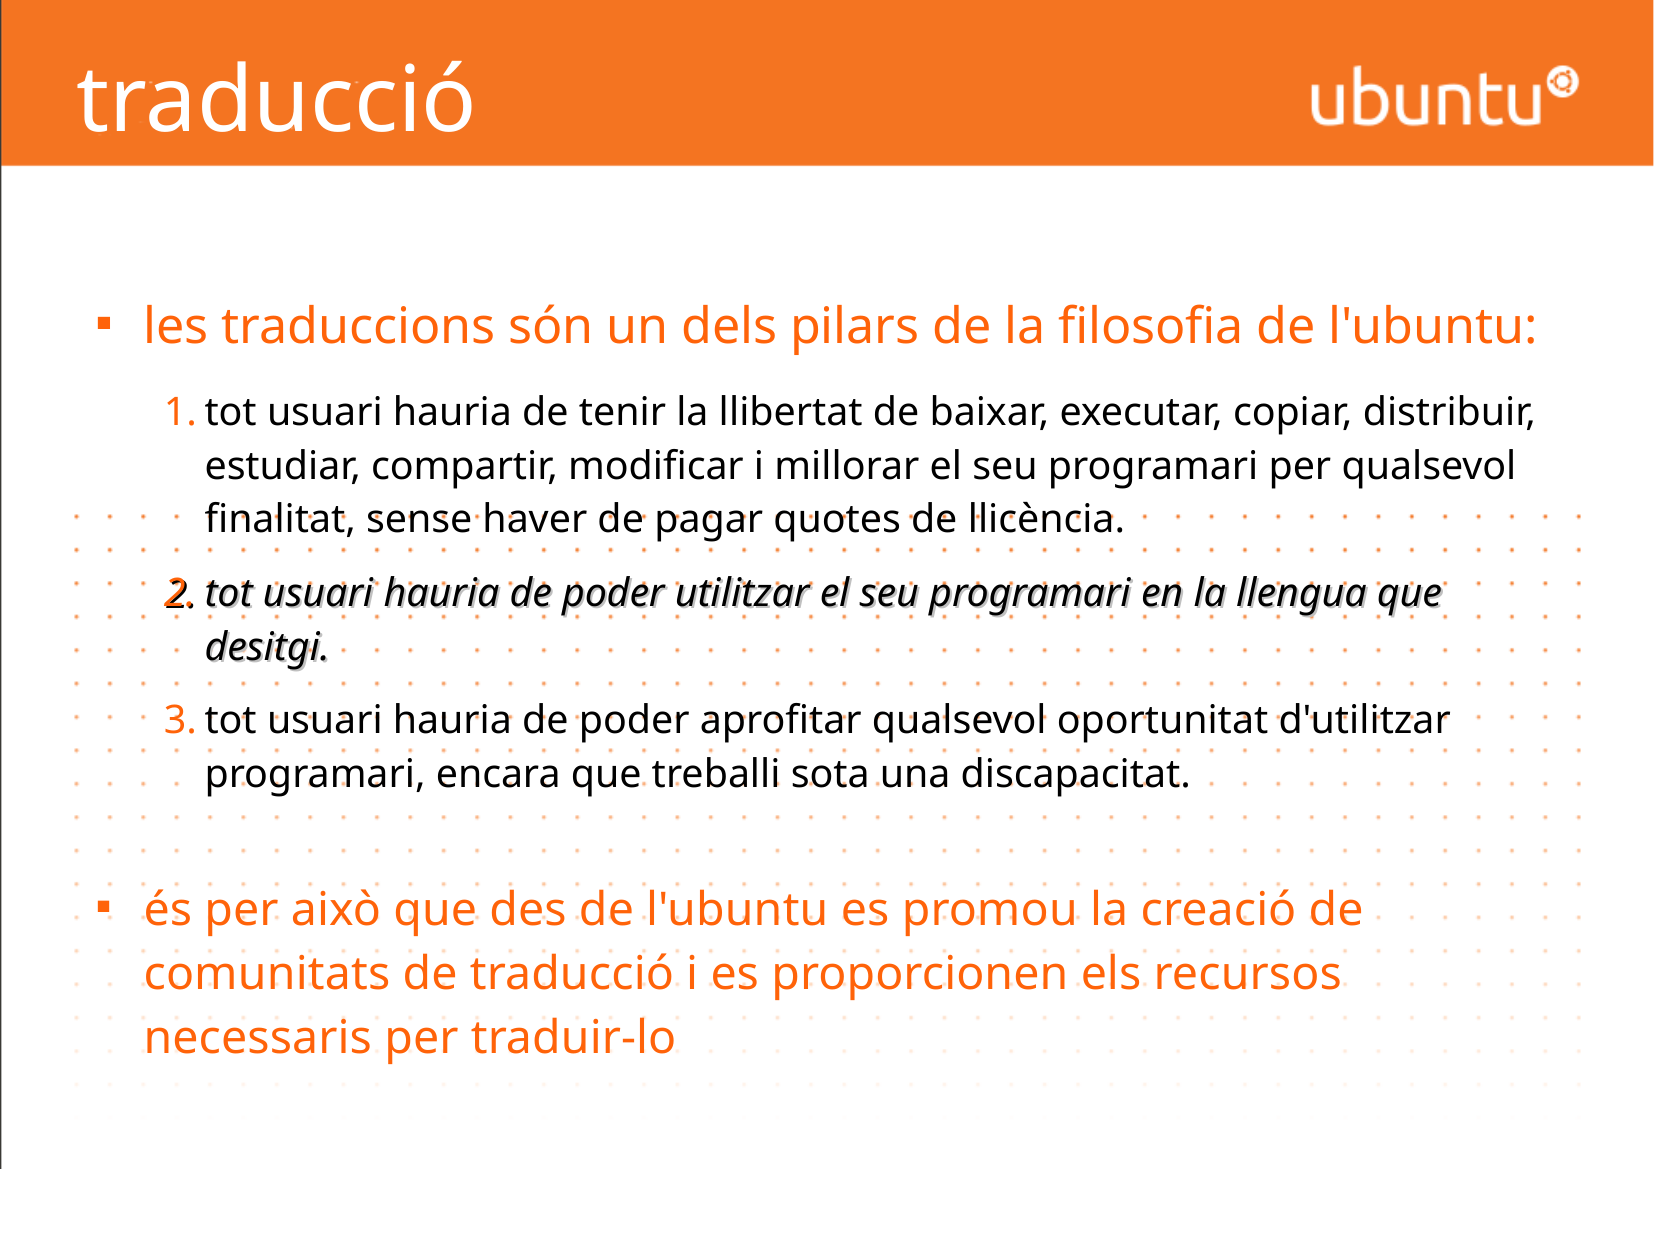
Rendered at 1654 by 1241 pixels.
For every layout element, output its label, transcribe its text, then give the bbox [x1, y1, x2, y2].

picture [0, 0, 1654, 1169]
title traducció [76, 0, 1565, 207]
list les traduccions són un dels pilars de la filosofia de l'ubuntu: tot usuari hauria de tenir la llibertat de baixar, executar, copiar, distribuir, estudiar, compartir, modificar i millorar el seu programari per qualsevol finalitat, sense haver de pagar quotes de llicència. tot usuari hauria de poder utilitzar el seu programari en la llengua que desitgi. tot usuari hauria de poder aprofitar qualsevol oportunitat d'utilitzar programari, encara que treballi sota una discapacitat. és per això que des de l'ubuntu es promou la creació de comunitats de traducció i es proporcionen els recursos necessaris per traduir-lo [82, 290, 1571, 1125]
